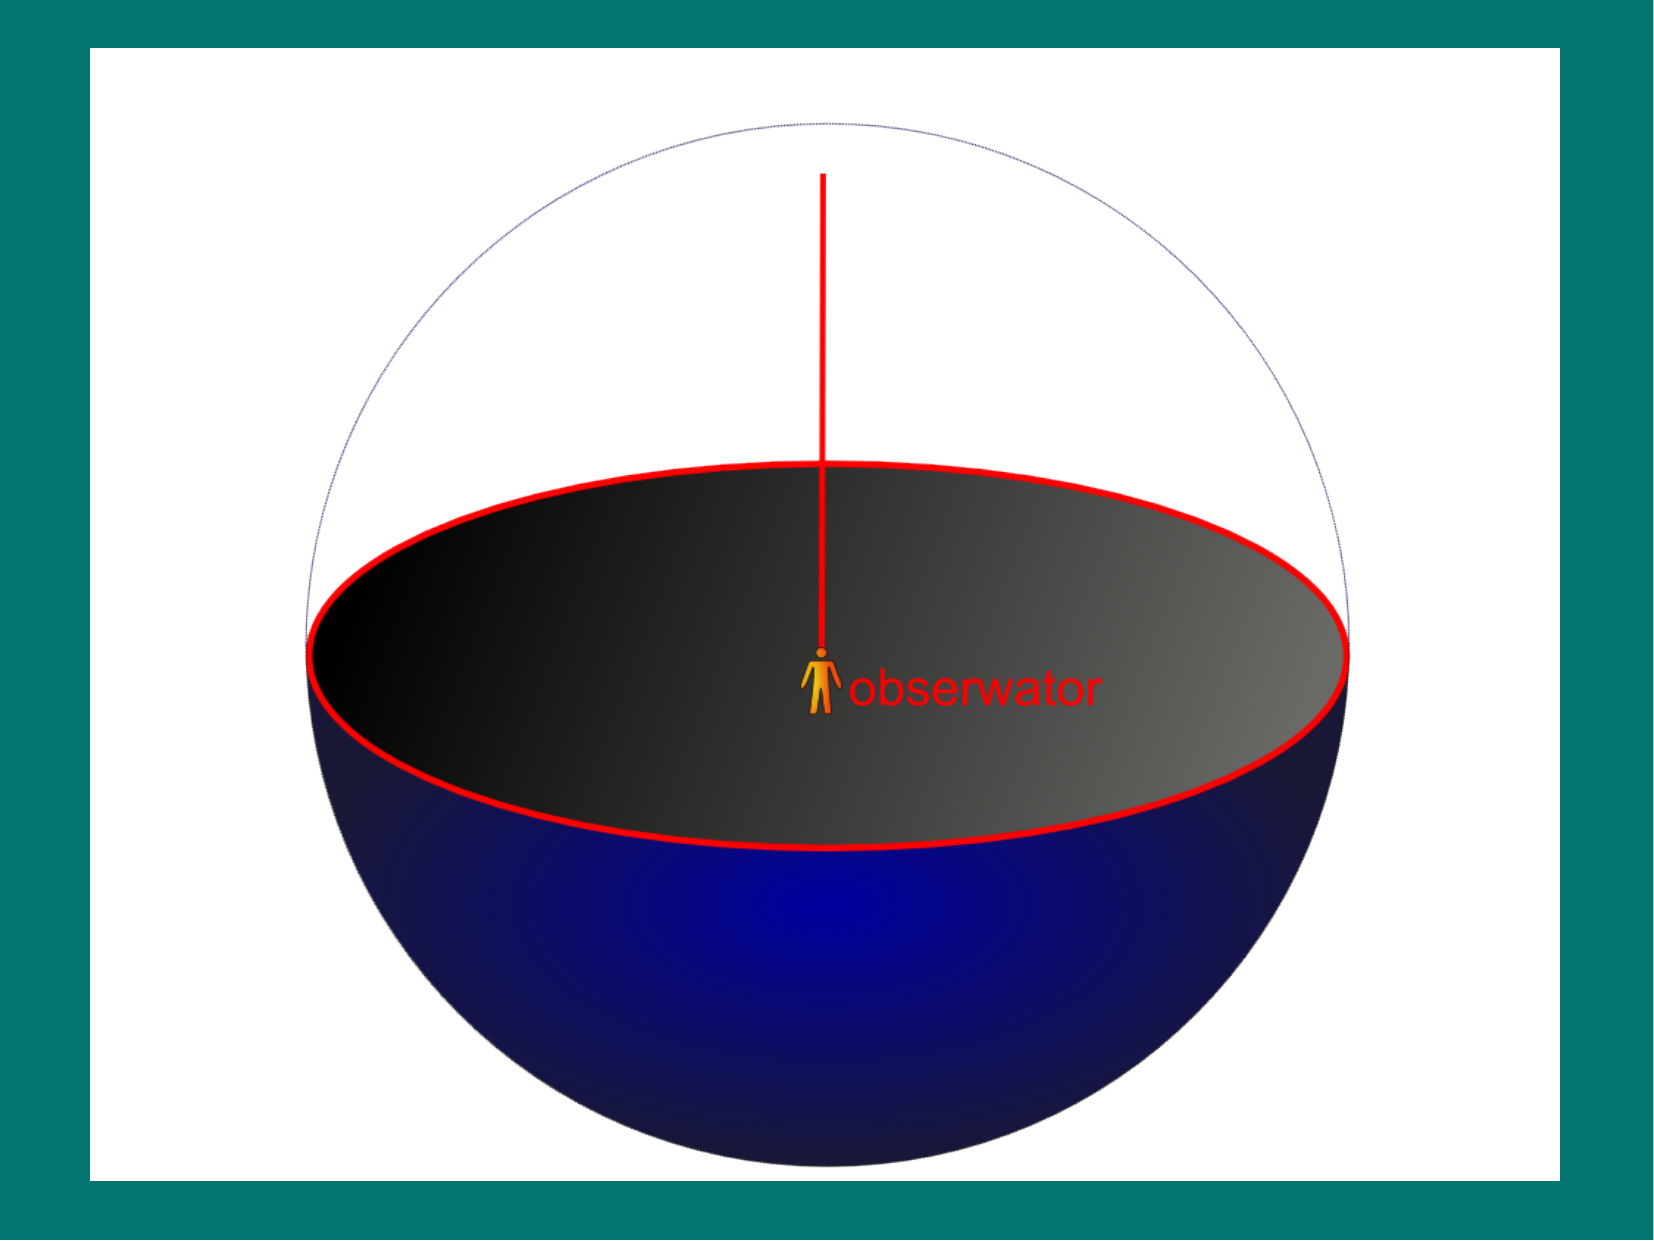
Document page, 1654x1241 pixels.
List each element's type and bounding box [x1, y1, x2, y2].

picture [90, 47, 1560, 1181]
